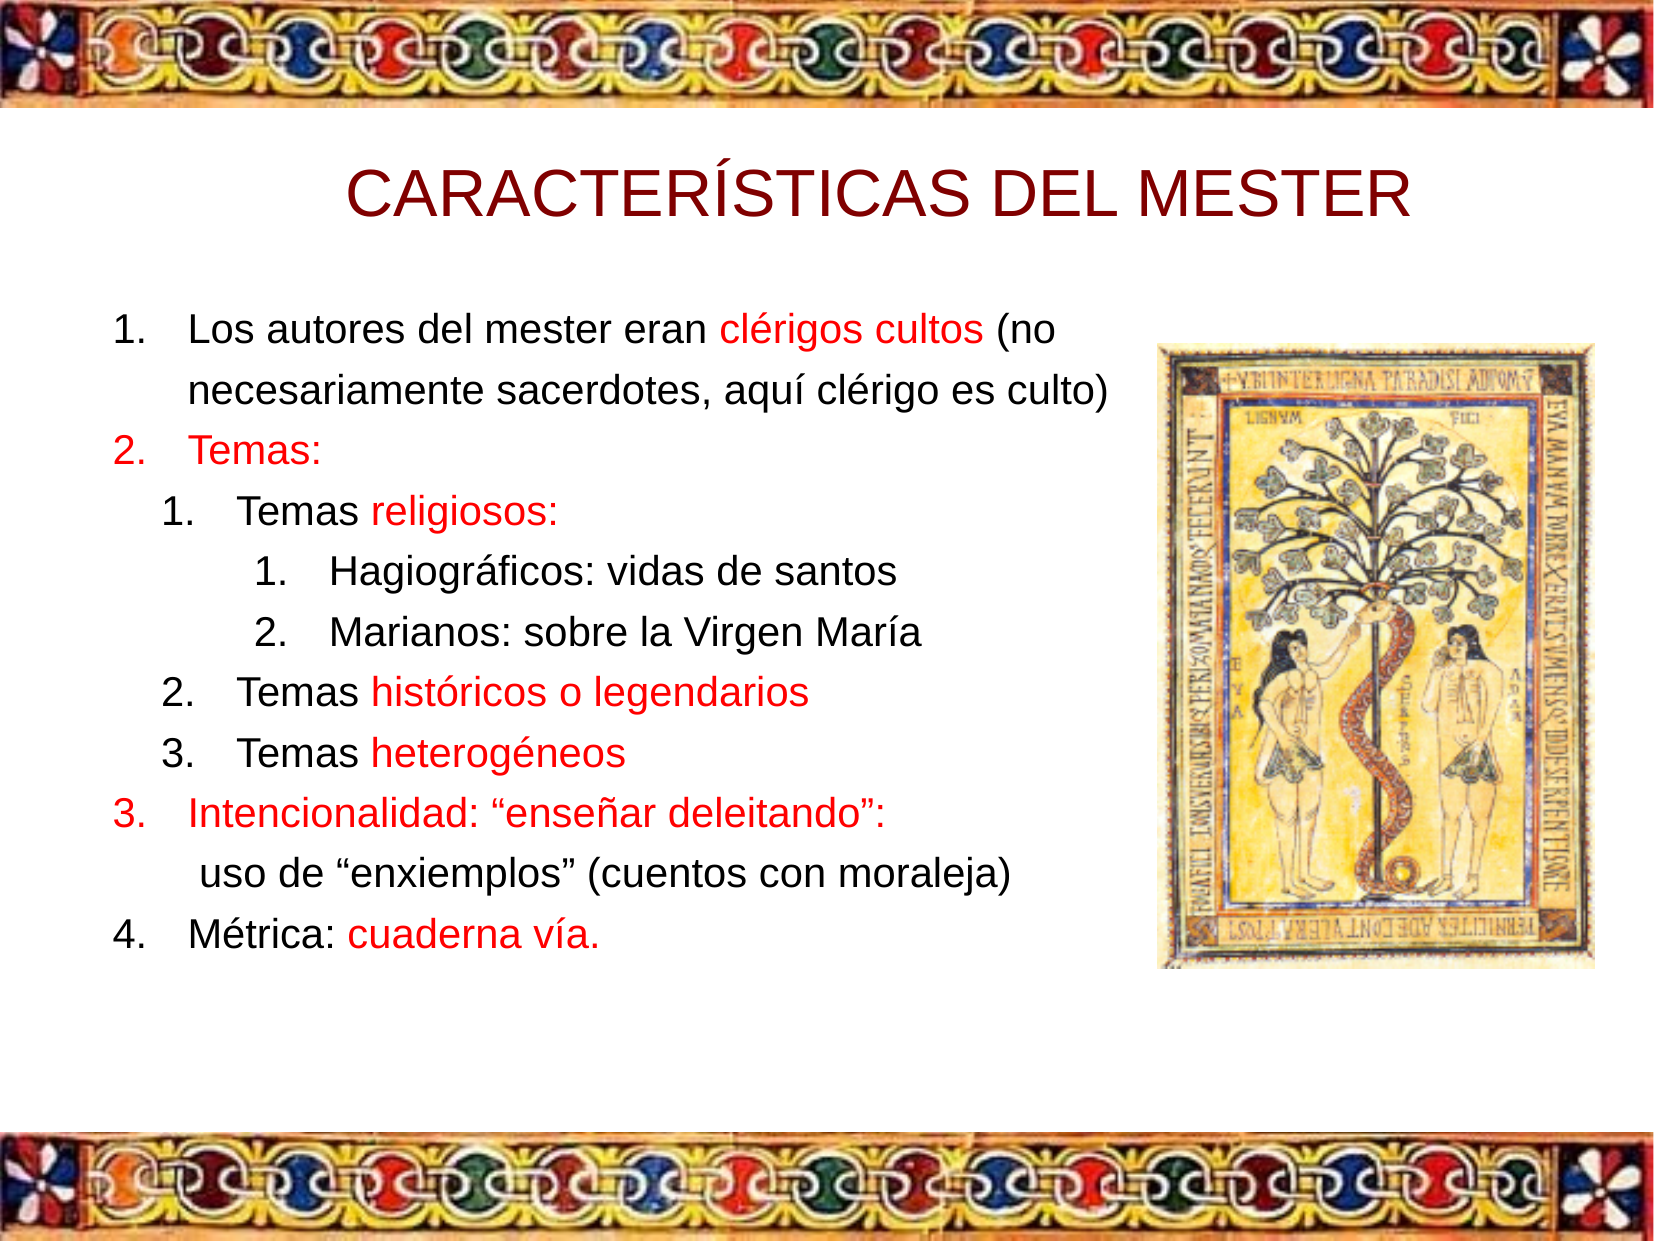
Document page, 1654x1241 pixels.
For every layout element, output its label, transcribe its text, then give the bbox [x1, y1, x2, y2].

picture [0, 1132, 1654, 1241]
picture [1157, 343, 1595, 969]
title CARACTERÍSTICAS DEL MESTER [227, 125, 1533, 255]
picture [0, 0, 1654, 108]
list Los autores del mester eran clérigos cultos (no necesariamente sacerdotes, aquí clérigo es culto) Temas: Temas religiosos: Hagiográficos: vidas de santos Marianos: sobre la Virgen María Temas históricos o legendarios Temas heterogéneos Intencionalidad: “enseñar deleitando”: uso de “enxiemplos” (cuentos con moraleja) Métrica: cuaderna vía. [97, 294, 1571, 1096]
